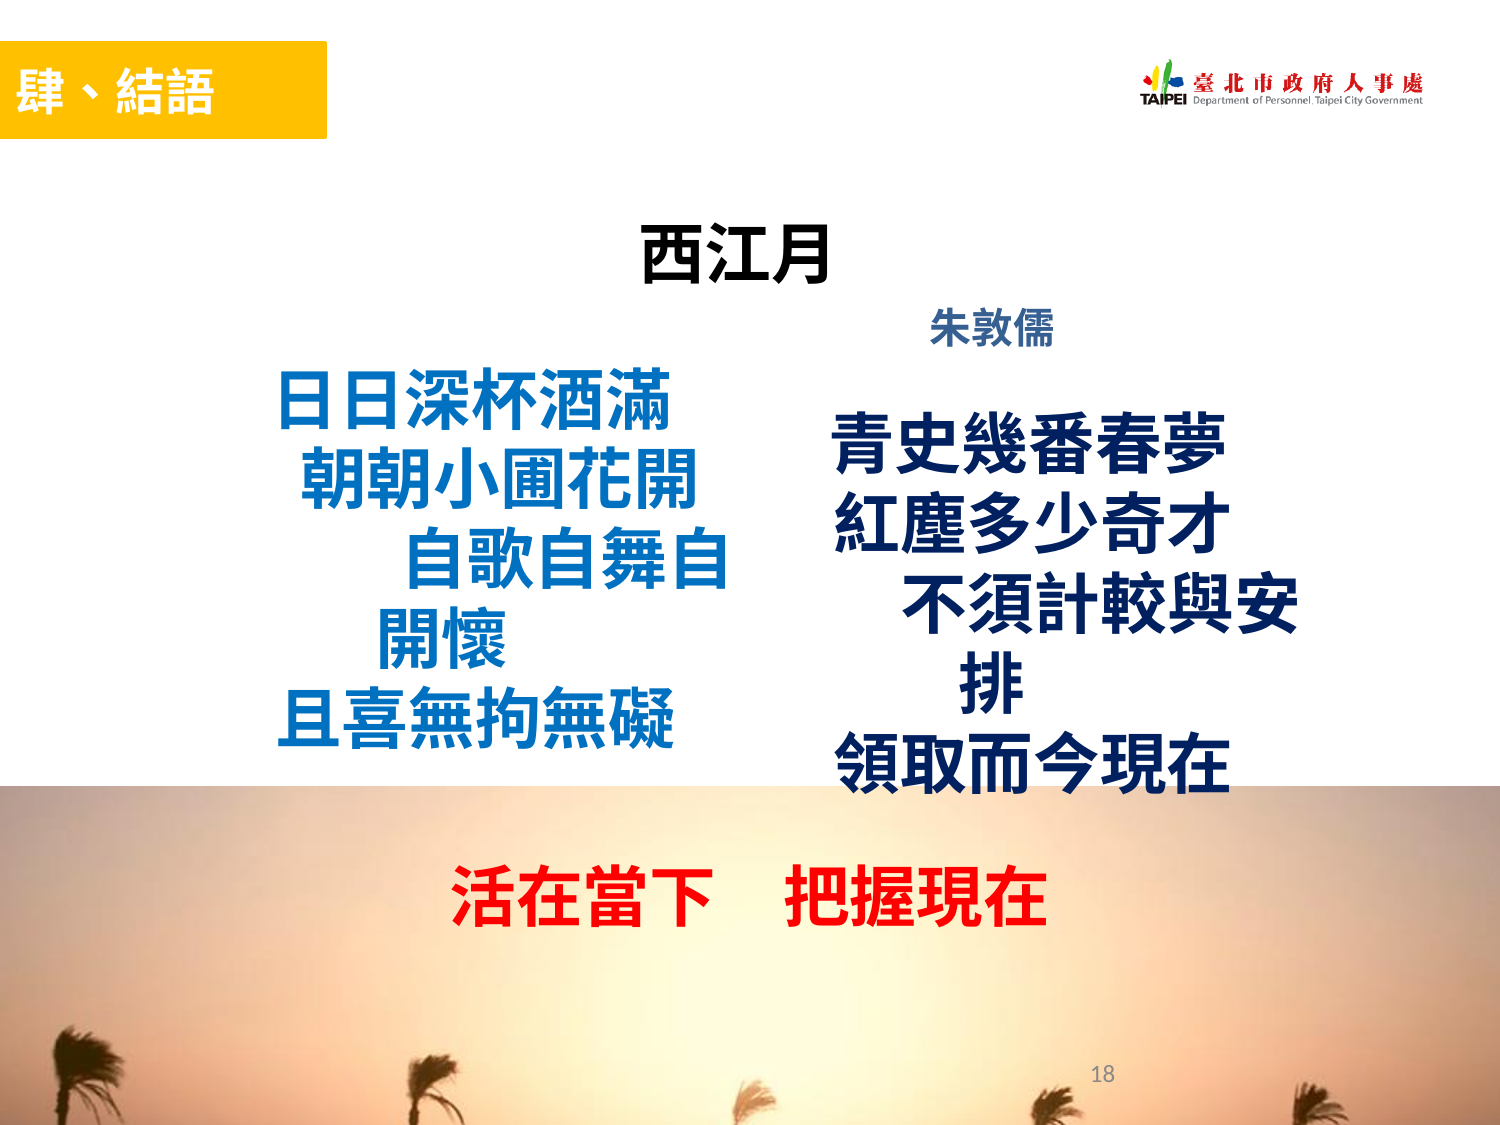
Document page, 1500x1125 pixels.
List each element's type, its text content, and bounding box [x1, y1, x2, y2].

text_box 肆、結語 [0, 43, 325, 137]
text_box 17 [1074, 1042, 1426, 1103]
text_box 活在當下 把握現在 [389, 786, 1111, 1004]
text_box 日日深杯酒滿 朝朝小圃花開 自歌自舞自開懷 且喜無拘無礙 [124, 349, 655, 689]
text_box 西江月 [608, 204, 869, 301]
text_box 朱敦儒 青史幾番春夢 紅塵多少奇才 不須計較與安排 領取而今現在 [655, 184, 1329, 745]
picture [0, 786, 1500, 1125]
